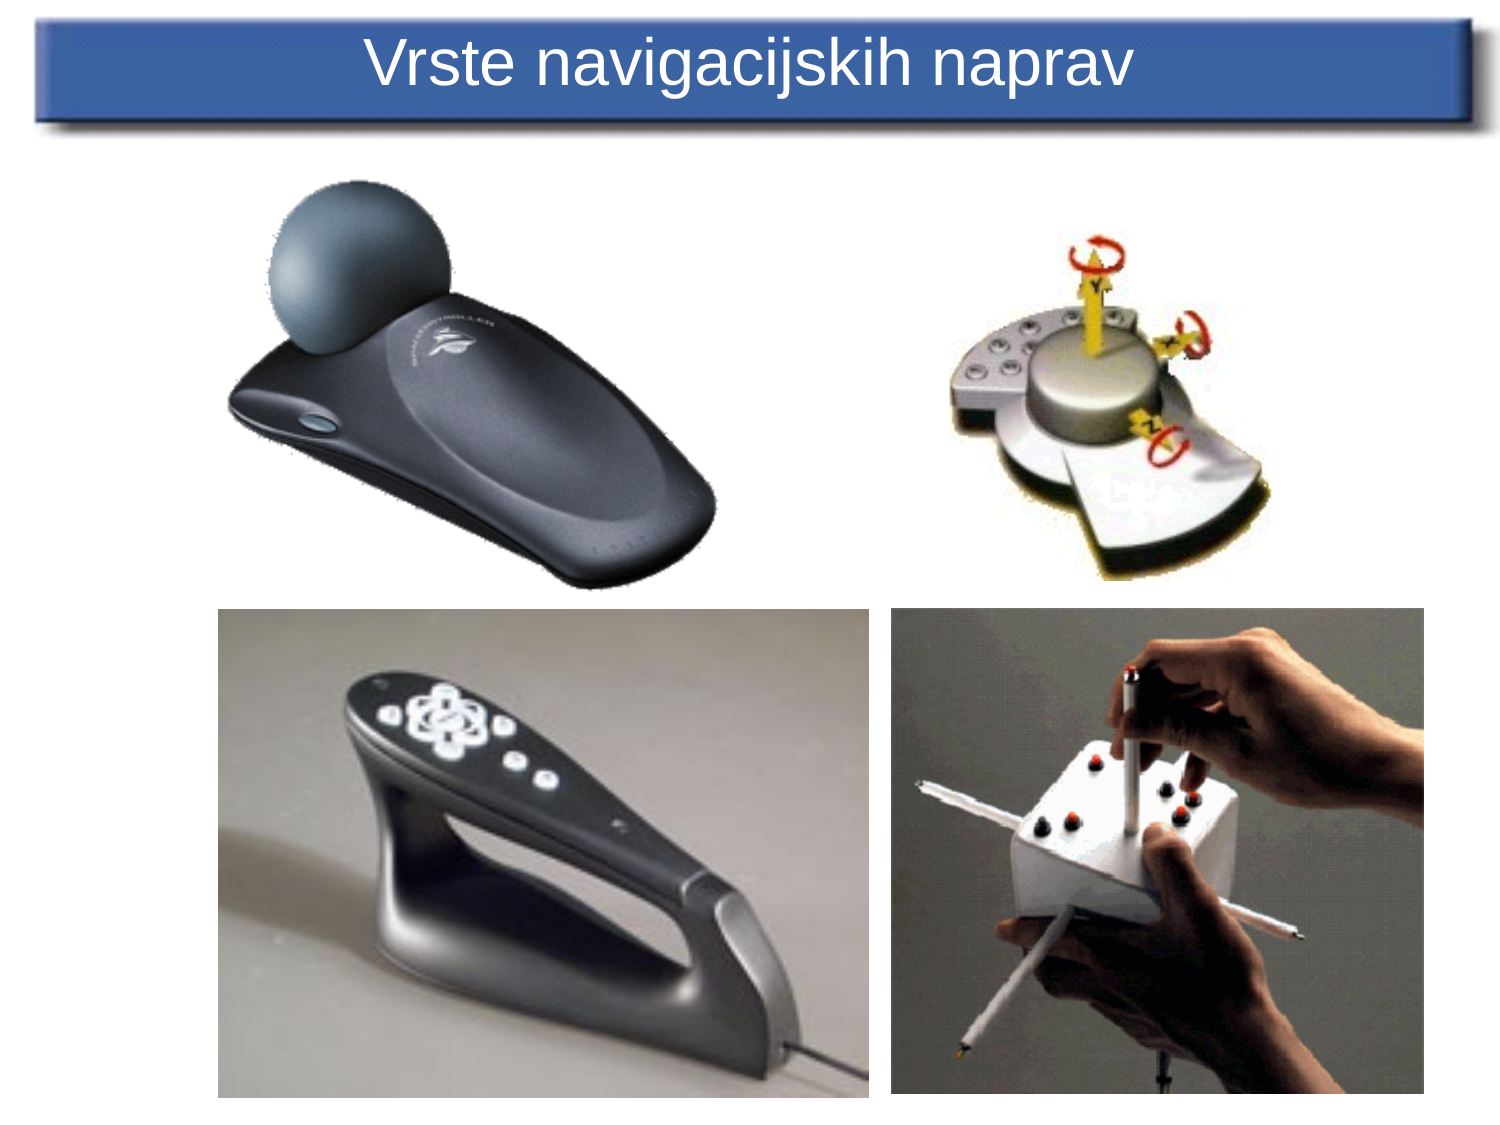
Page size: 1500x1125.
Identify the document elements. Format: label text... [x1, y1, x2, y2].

title Vrste navigacijskih naprav [112, 0, 1388, 119]
picture [218, 172, 727, 600]
picture [218, 609, 869, 1098]
picture [891, 608, 1424, 1094]
picture [915, 231, 1318, 581]
picture [33, 15, 1500, 142]
